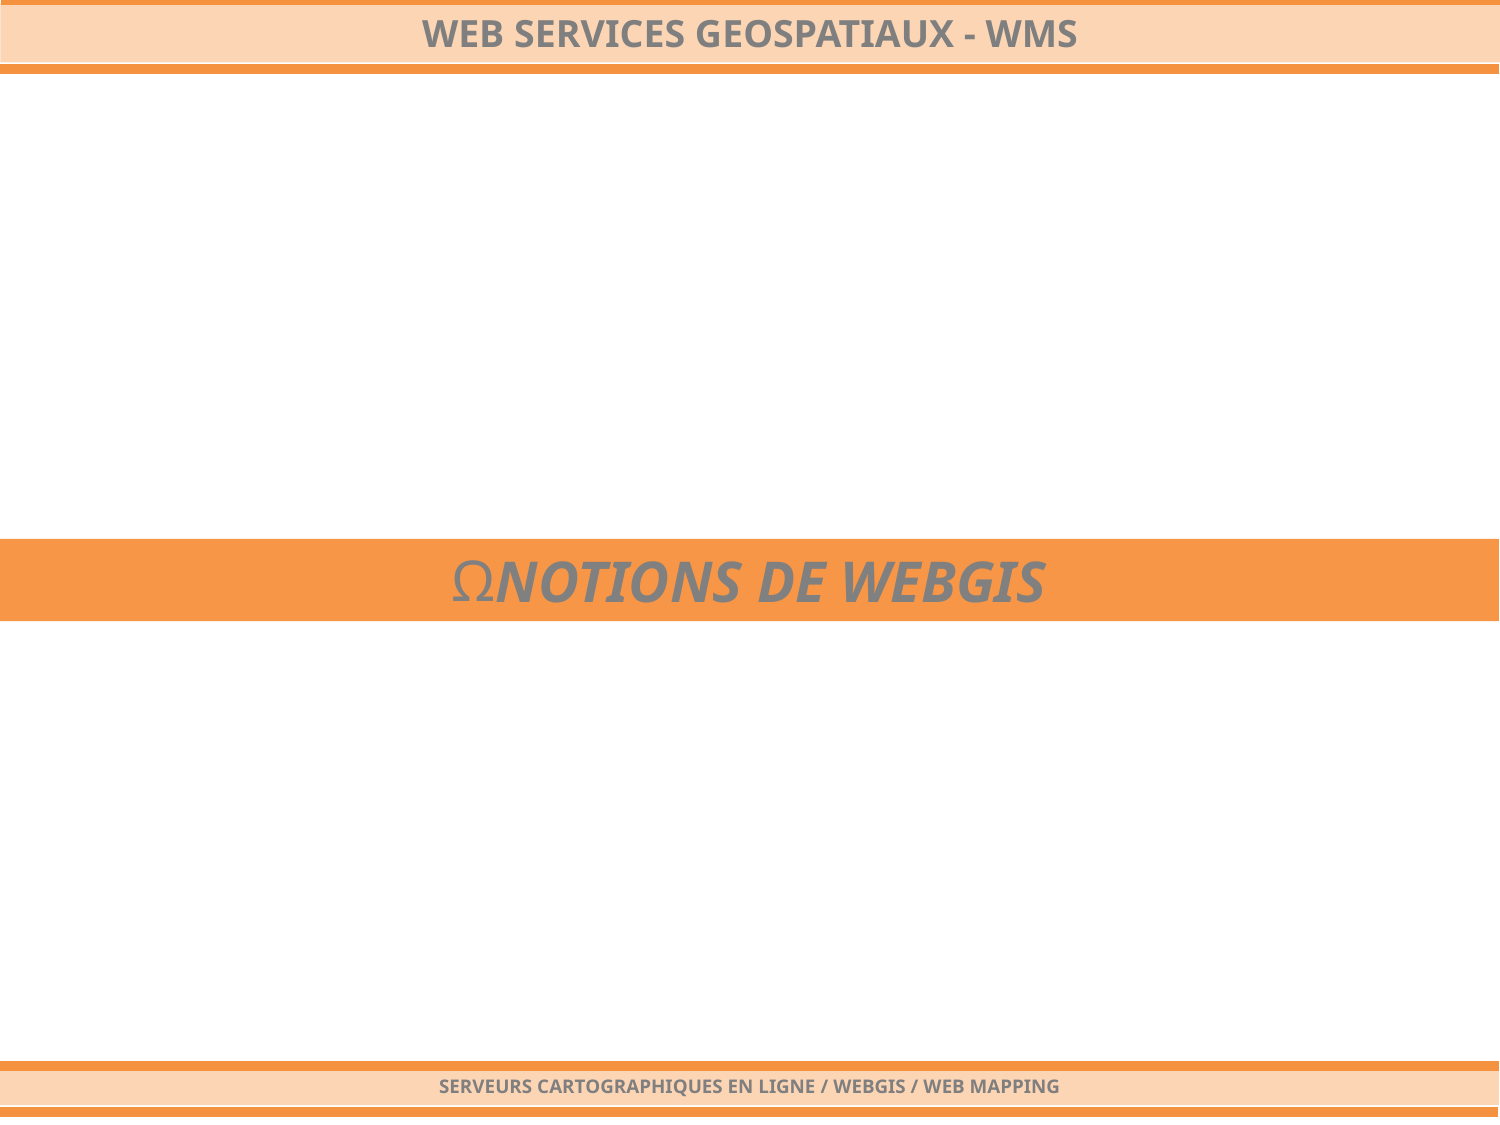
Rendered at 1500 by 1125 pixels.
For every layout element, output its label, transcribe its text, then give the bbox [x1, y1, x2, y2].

text_box SERVEURS CARTOGRAPHIQUES EN LIGNE / WEBGIS / WEB MAPPING [0, 1071, 1499, 1106]
text_box WEB SERVICES GEOSPATIAUX - WMS [0, 2, 1500, 63]
text_box NOTIONS DE WEBGIS [0, 538, 1499, 622]
